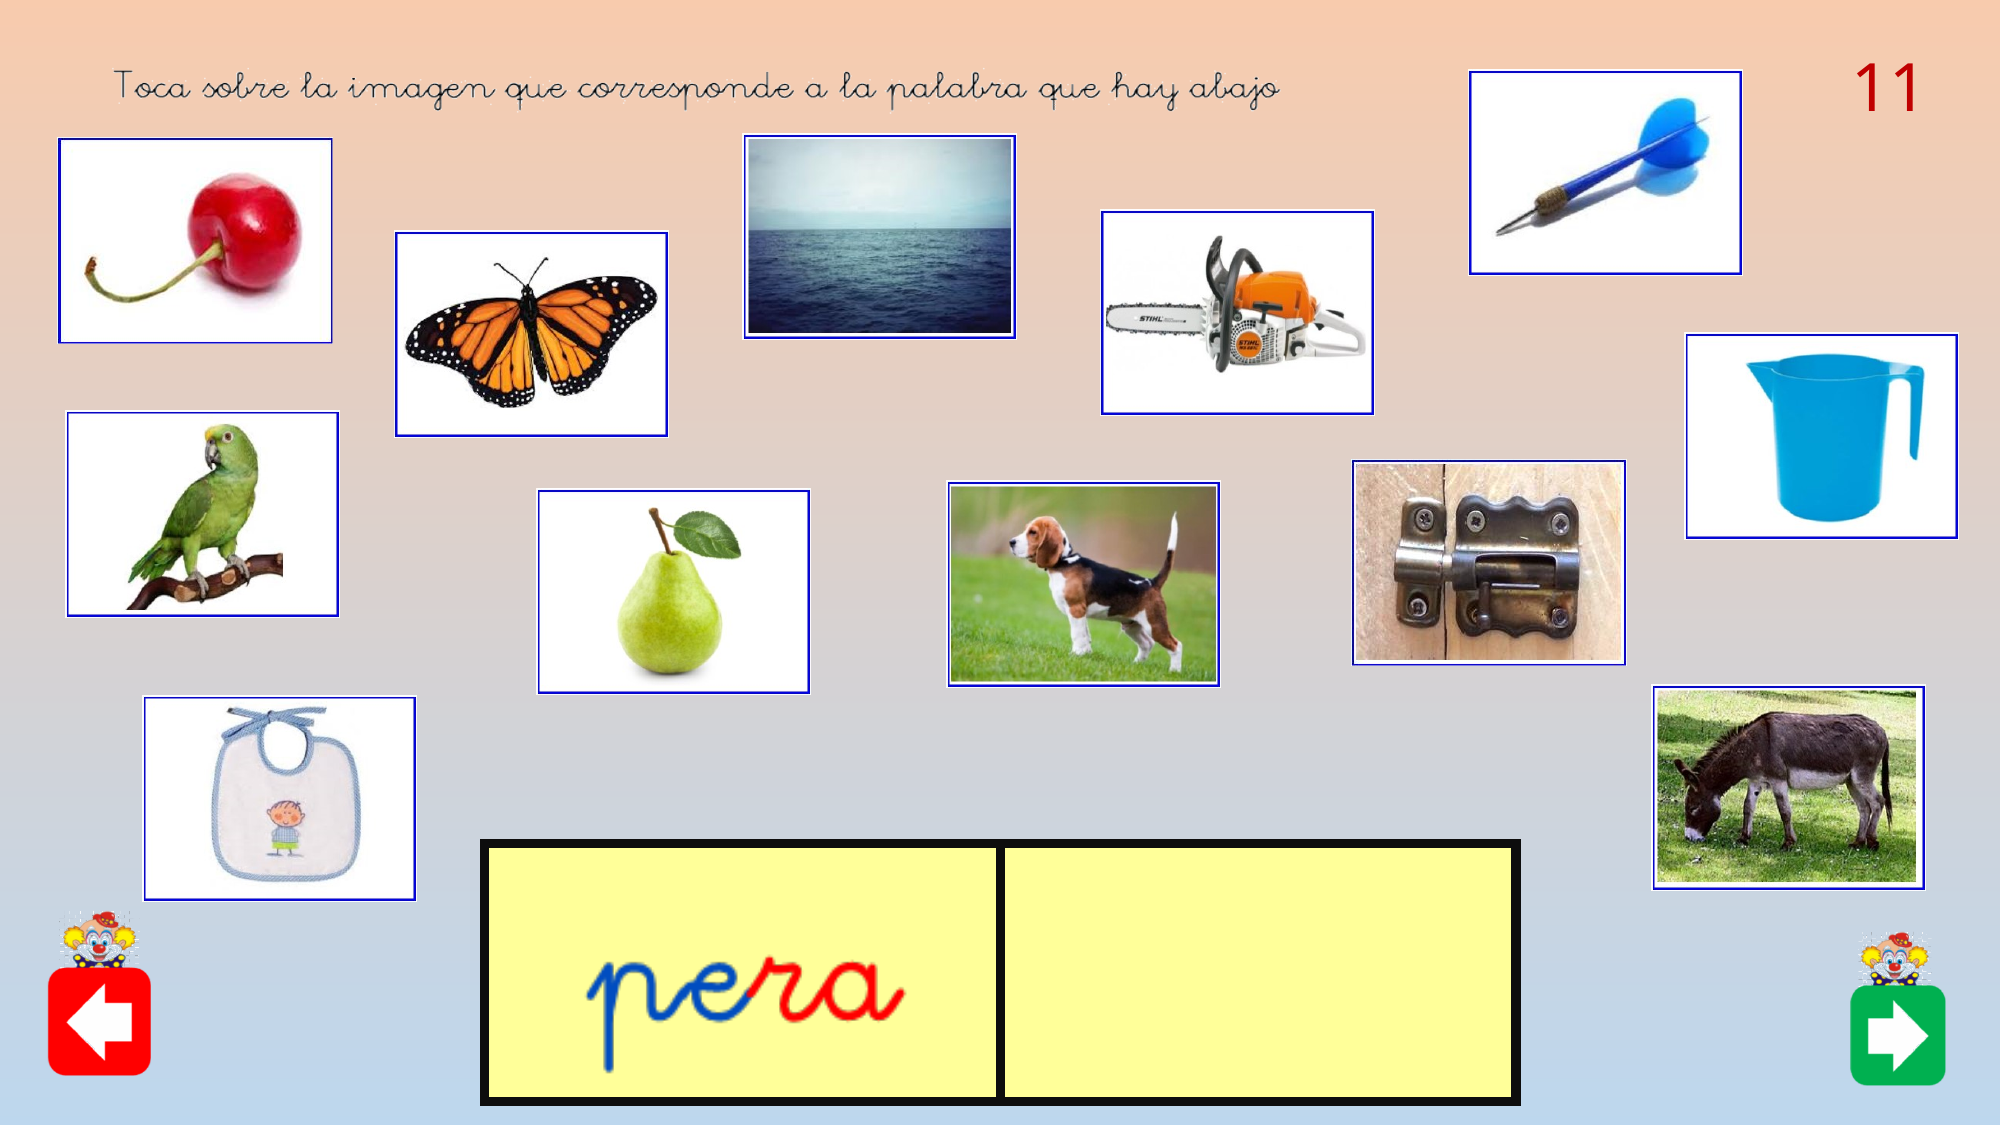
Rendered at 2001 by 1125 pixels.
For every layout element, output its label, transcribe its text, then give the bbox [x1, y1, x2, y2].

picture [47, 910, 151, 1076]
picture [1351, 459, 1627, 666]
picture [57, 137, 333, 344]
picture [946, 480, 1221, 688]
picture [142, 695, 417, 902]
picture [742, 133, 1017, 340]
picture [106, 57, 1743, 276]
text_box 11 [1820, 37, 1958, 133]
picture [65, 410, 340, 618]
picture [1850, 931, 1946, 1086]
picture [545, 868, 947, 1086]
picture [536, 488, 811, 696]
picture [1100, 209, 1375, 416]
picture [1651, 684, 1926, 891]
text_box [484, 843, 1516, 1102]
picture [394, 230, 669, 438]
picture [1684, 332, 1959, 540]
